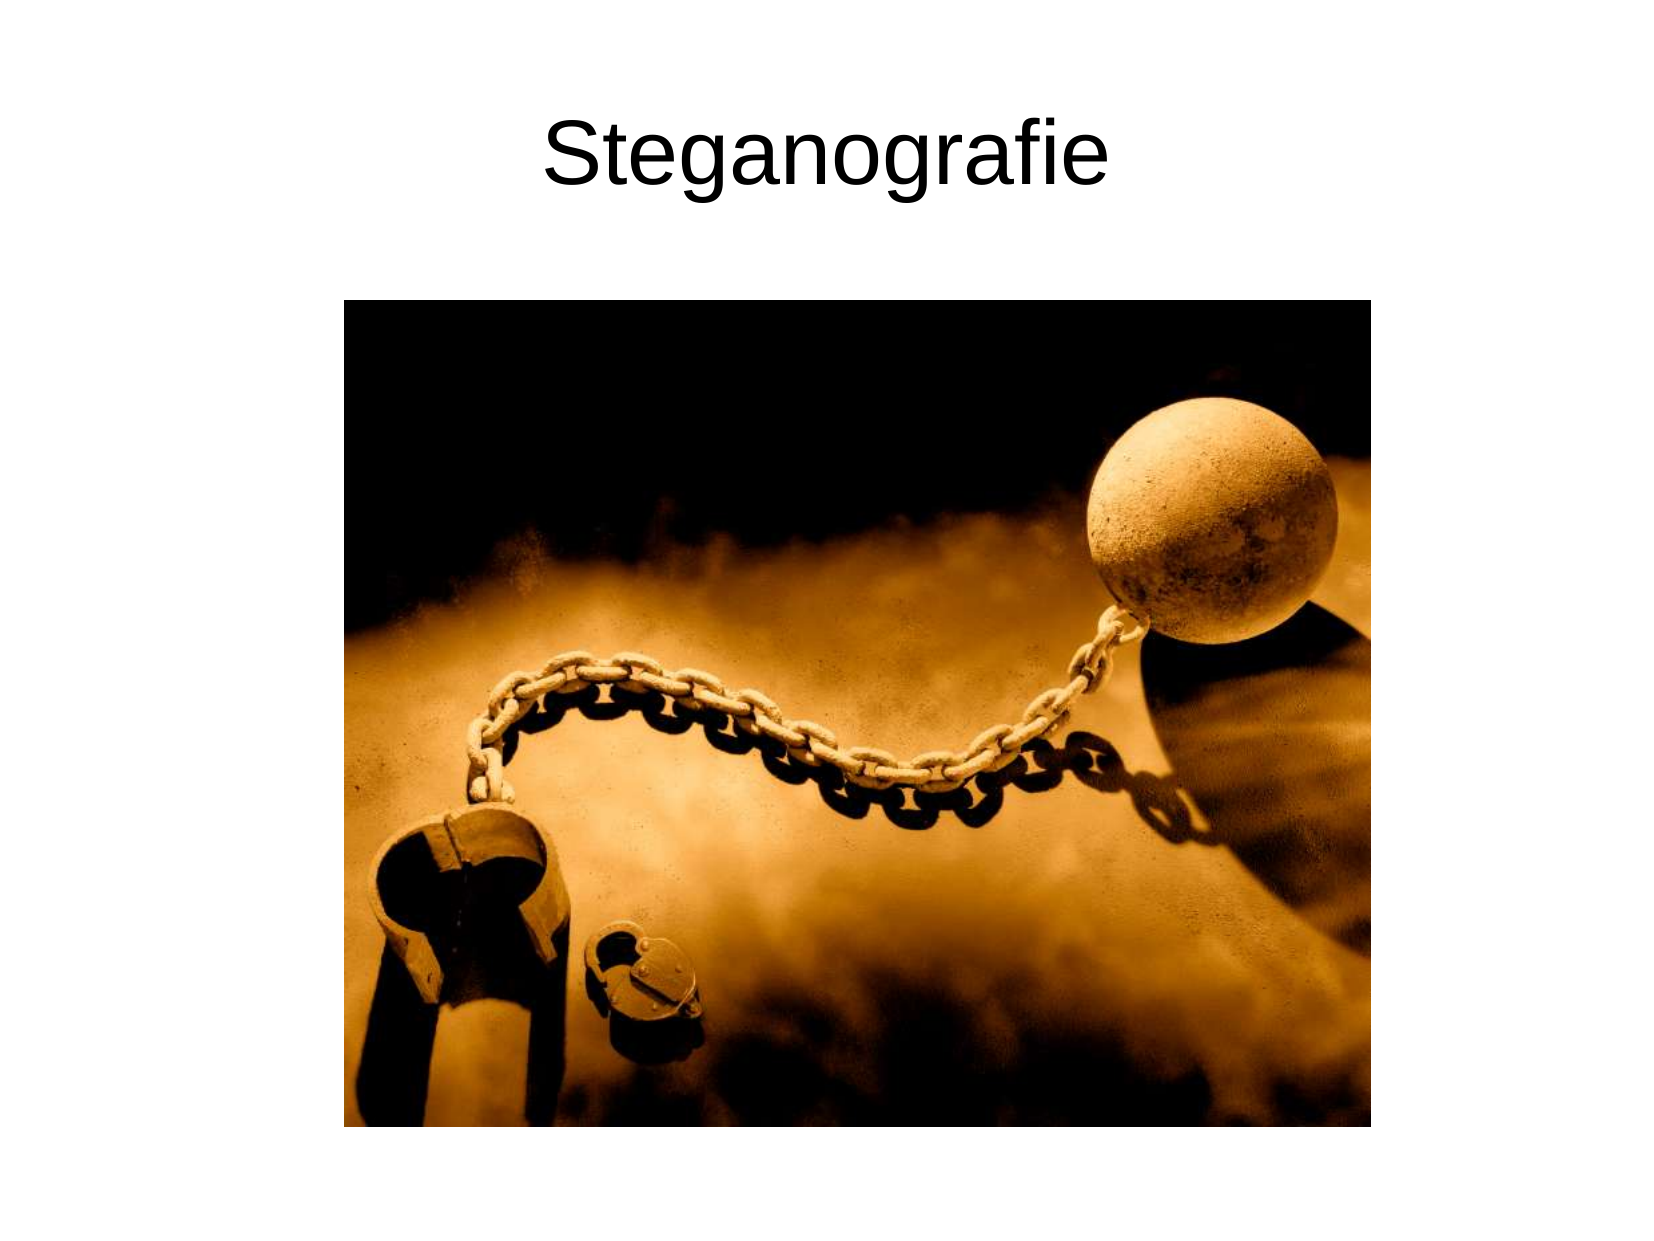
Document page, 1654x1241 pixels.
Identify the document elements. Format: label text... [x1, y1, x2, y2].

title Steganografie [82, 49, 1571, 257]
picture [344, 300, 1371, 1128]
